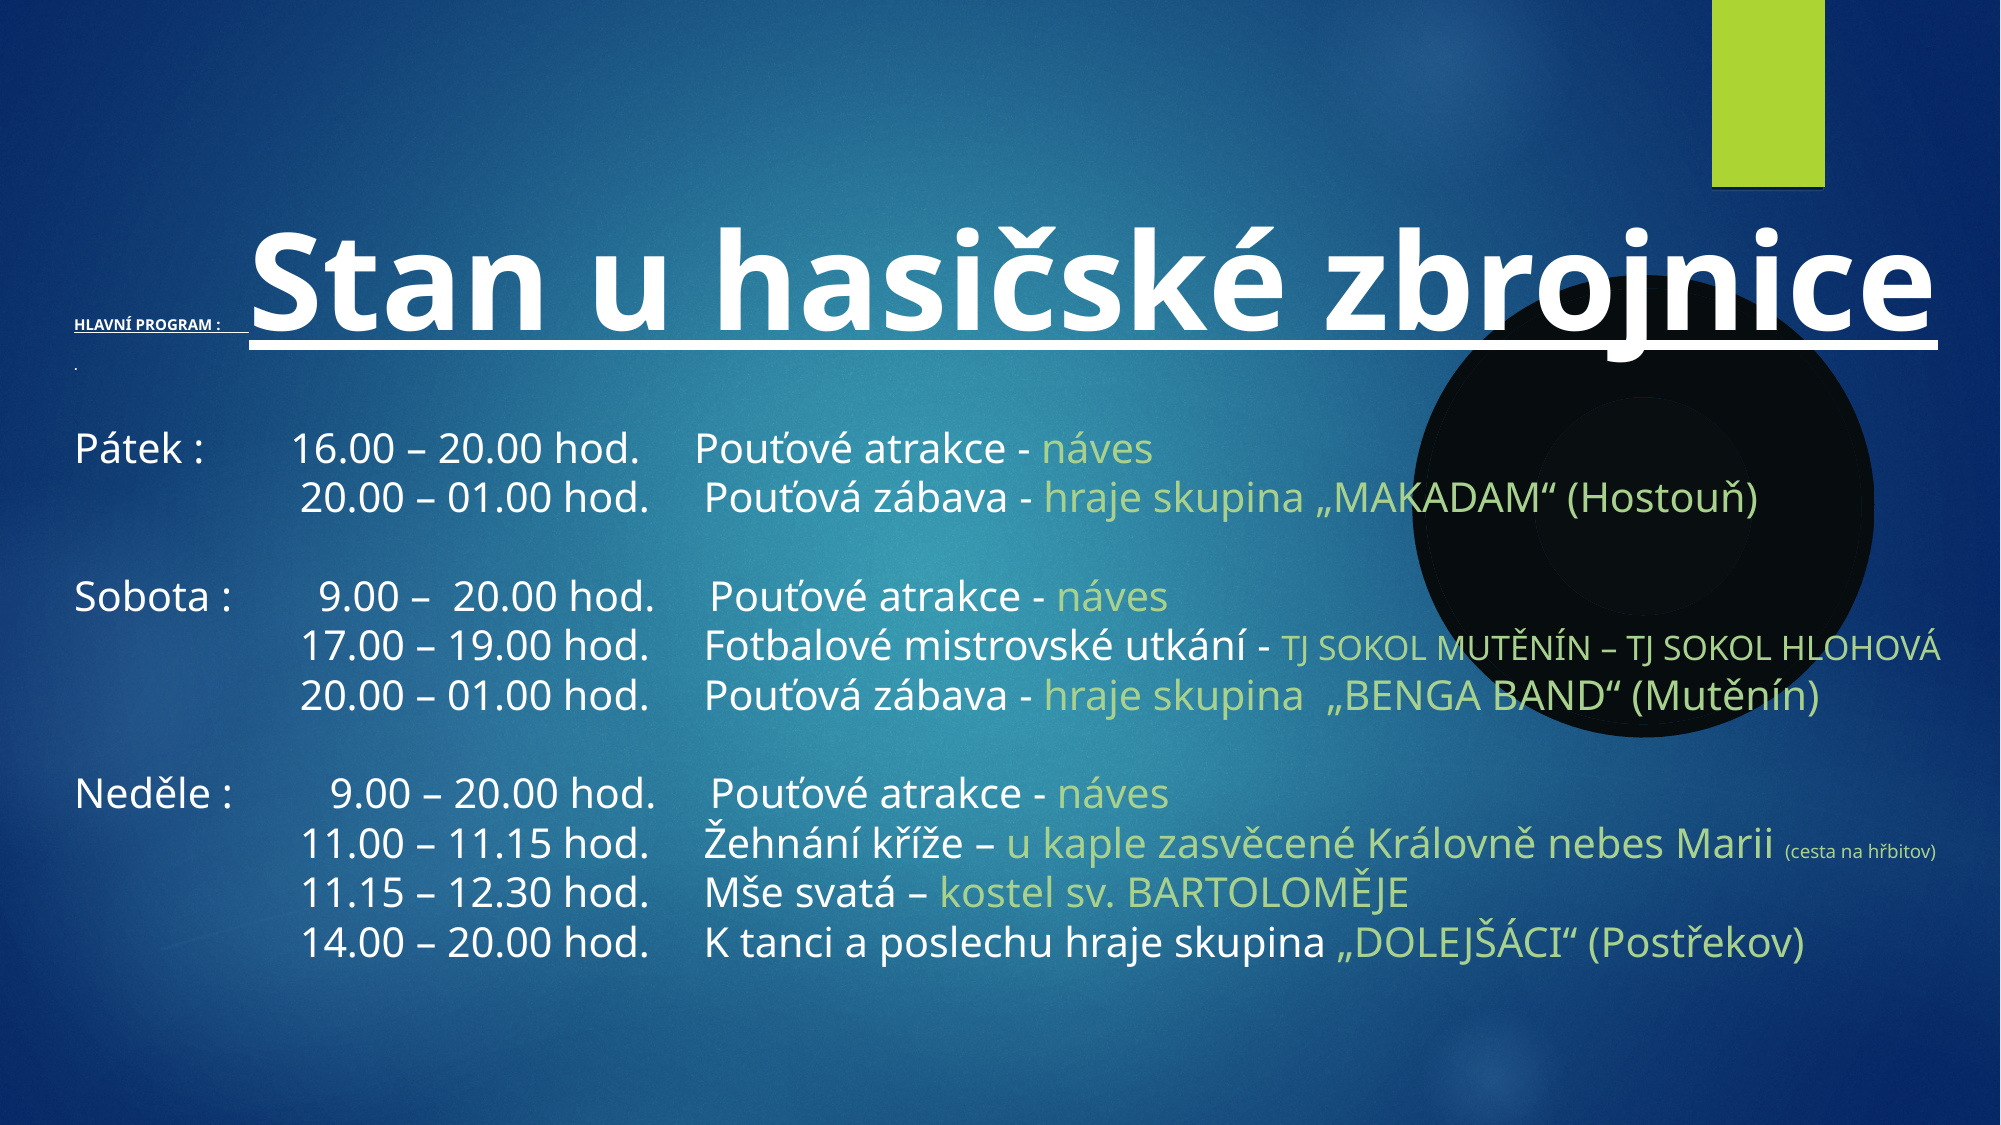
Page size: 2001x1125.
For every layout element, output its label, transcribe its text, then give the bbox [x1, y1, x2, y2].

title HLAVNÍ PROGRAM : Stan u hasičské zbrojnice . Pátek : 16.00 – 20.00 hod. Pouťové atrakce - náves 20.00 – 01.00 hod. Pouťová zábava - hraje skupina „MAKADAM“ (Hostouň) Sobota : 9.00 – 20.00 hod. Pouťové atrakce - náves 17.00 – 19.00 hod. Fotbalové mistrovské utkání - TJ SOKOL MUTĚNÍN – TJ SOKOL HLOHOVÁ 20.00 – 01.00 hod. Pouťová zábava - hraje skupina „BENGA BAND“ (Mutěnín) Neděle : 9.00 – 20.00 hod. Pouťové atrakce - náves 11.00 – 11.15 hod. Žehnání kříže – u kaple zasvěcené Královně nebes Marii (cesta na hřbitov) 11.15 – 12.30 hod. Mše svatá – kostel sv. BARTOLOMĚJE 14.00 – 20.00 hod. K tanci a poslechu hraje skupina „DOLEJŠÁCI“ (Postřekov) [59, 33, 1986, 973]
